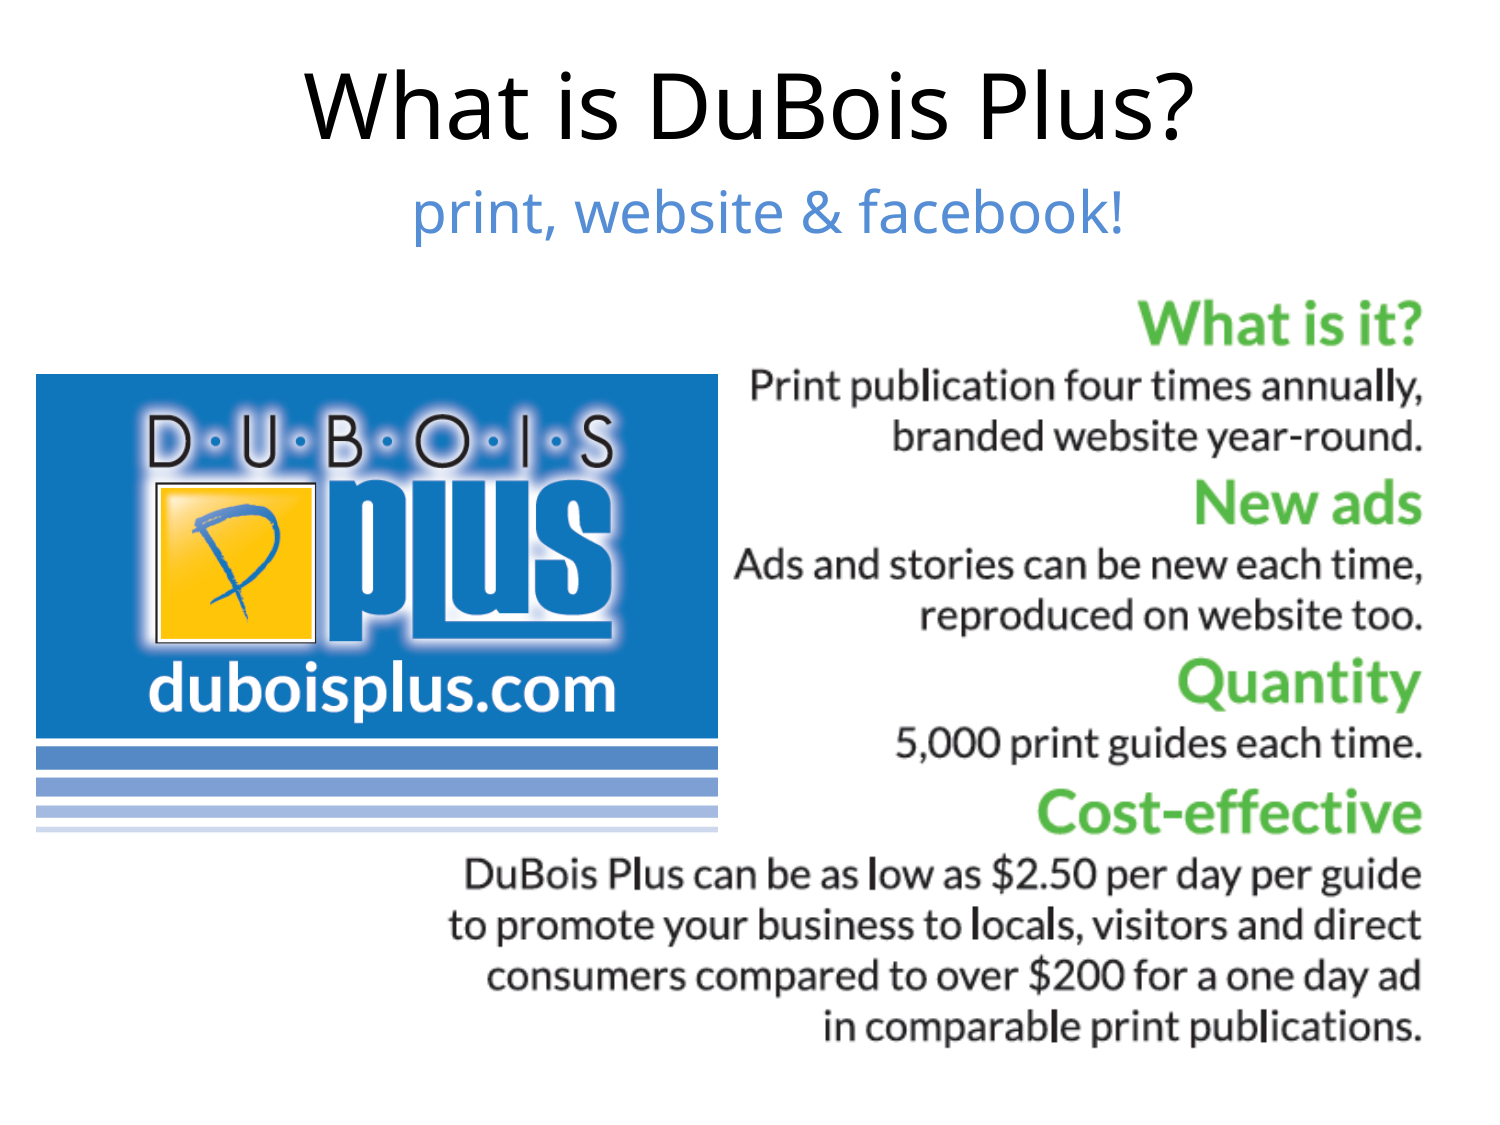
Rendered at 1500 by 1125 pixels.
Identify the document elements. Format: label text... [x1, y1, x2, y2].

title What is DuBois Plus? [75, 24, 1425, 180]
text_box print, website & facebook! [93, 163, 1444, 258]
picture [36, 249, 1458, 1063]
